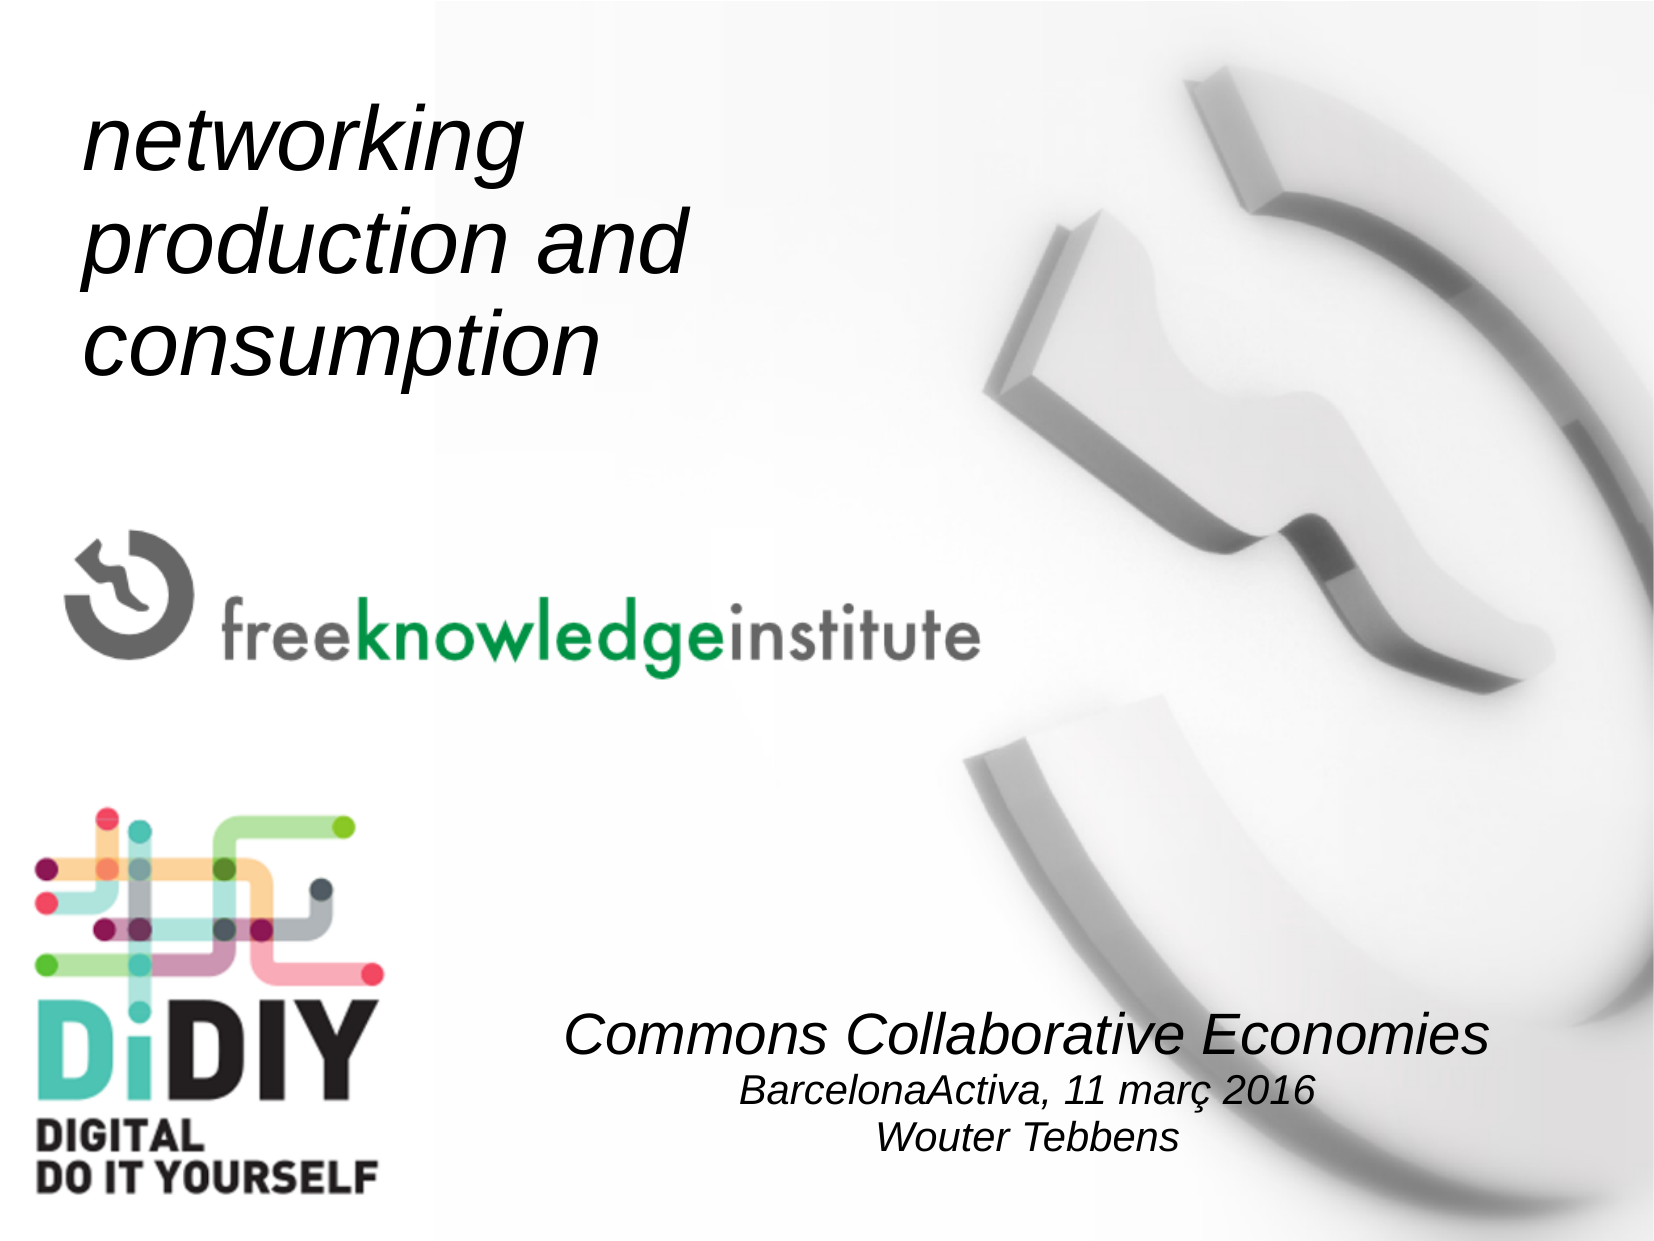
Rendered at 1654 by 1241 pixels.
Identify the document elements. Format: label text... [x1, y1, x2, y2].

subtitle Commons Collaborative Economies BarcelonaActiva, 11 març 2016 Wouter Tebbens [425, 921, 1630, 1241]
title networking production and consumption [82, 87, 1571, 396]
picture [1, 1, 1654, 1241]
